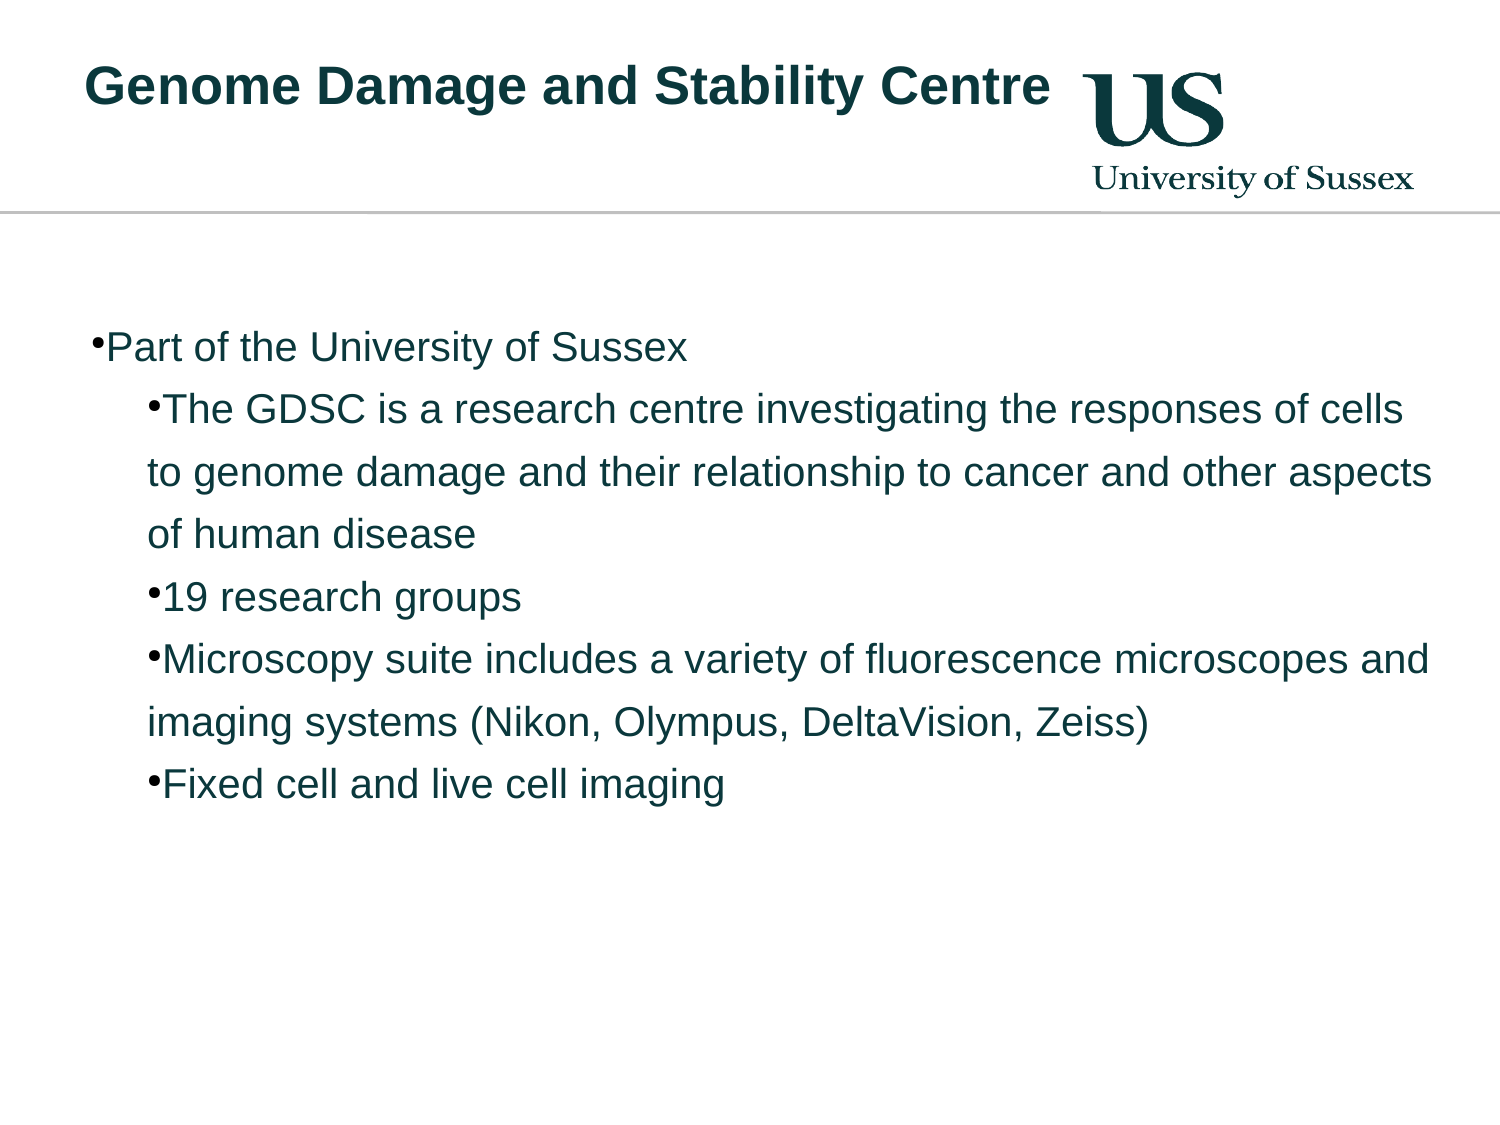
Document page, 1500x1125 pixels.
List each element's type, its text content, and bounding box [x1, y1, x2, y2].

title Genome Damage and Stability Centre [84, 49, 1063, 213]
list Part of the University of Sussex The GDSC is a research centre investigating the responses of cells to genome damage and their relationship to cancer and other aspects of human disease 19 research groups Microscopy suite includes a variety of fluorescence microscopes and imaging systems (Nikon, Olympus, DeltaVision, Zeiss) Fixed cell and live cell imaging [90, 307, 1450, 1001]
picture [1025, 50, 1471, 218]
